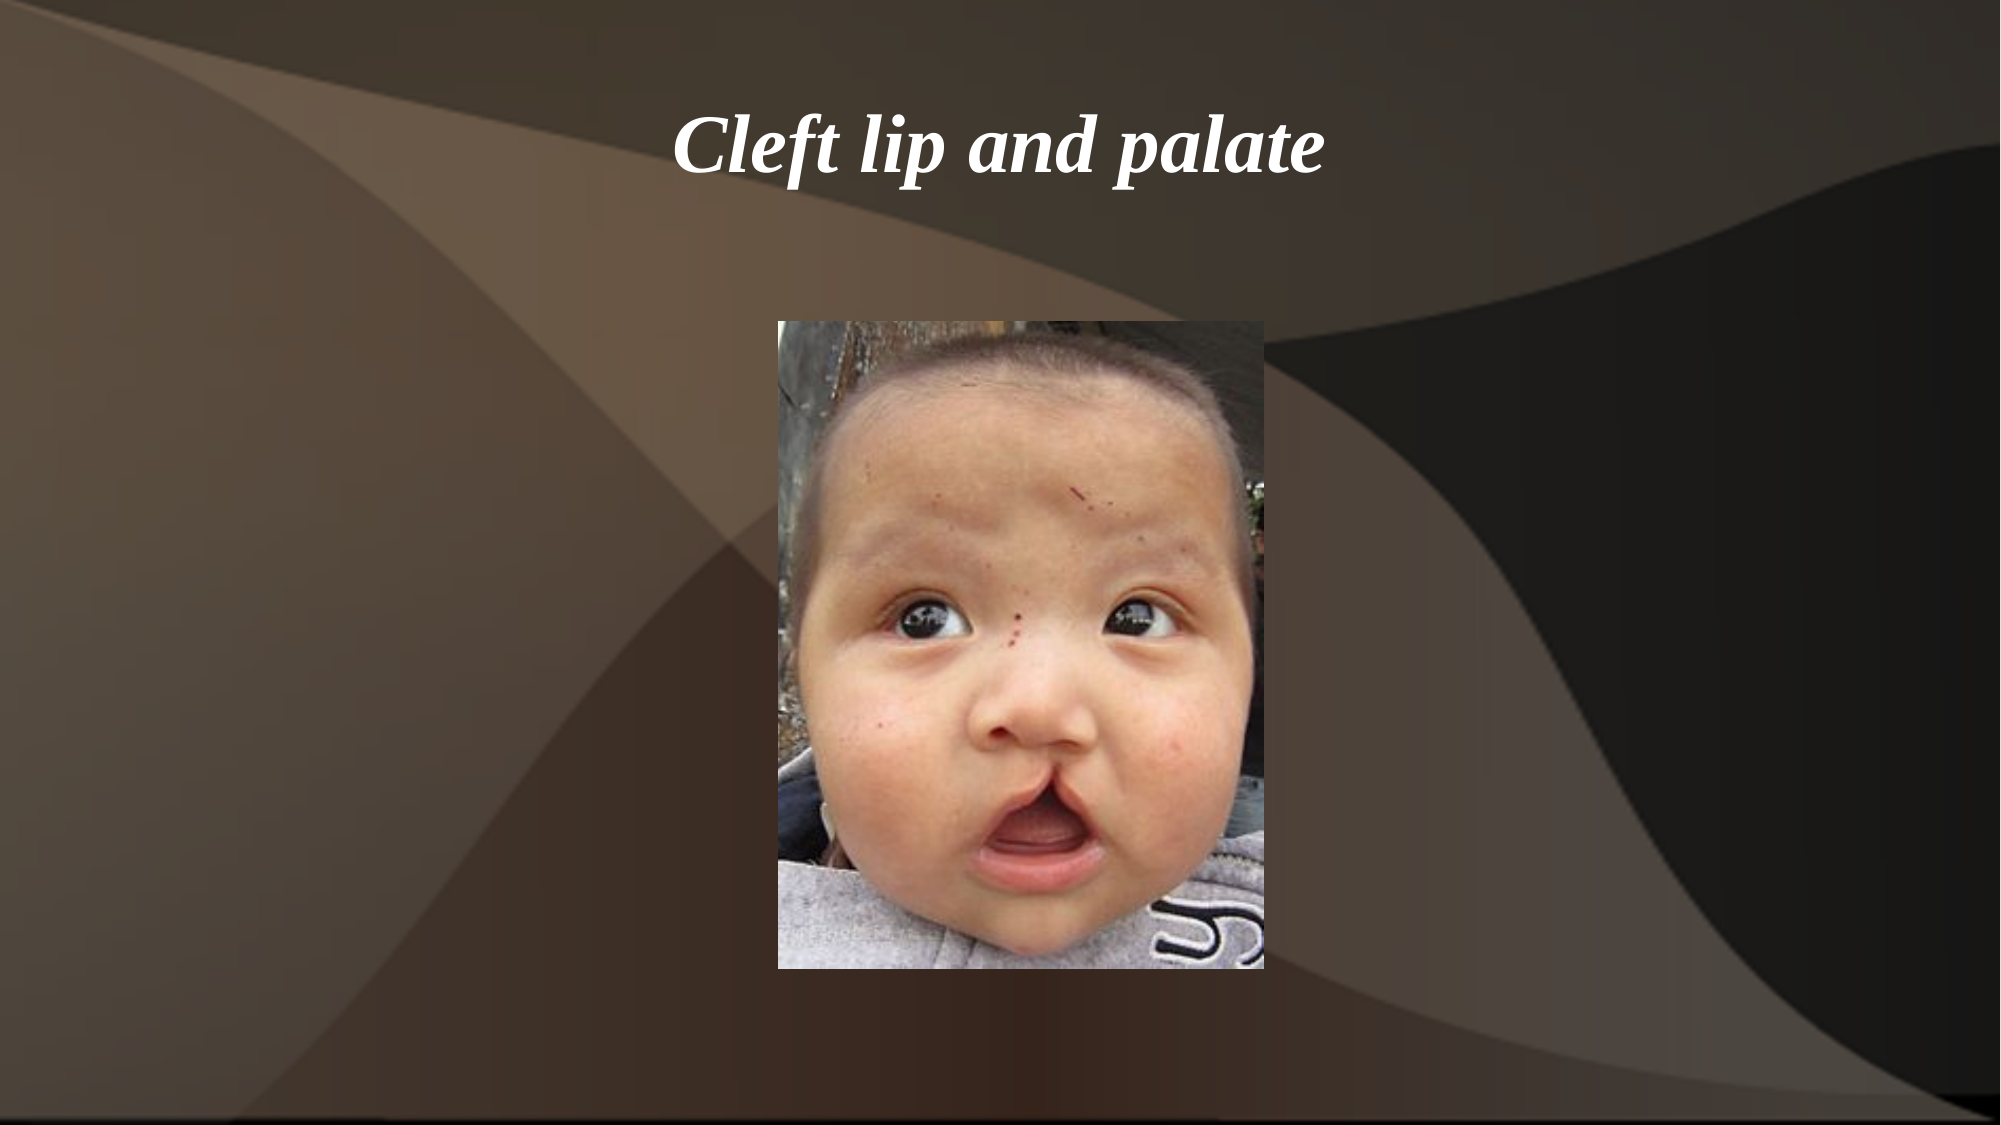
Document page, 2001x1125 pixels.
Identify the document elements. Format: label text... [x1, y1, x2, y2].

picture [778, 321, 1264, 969]
title Cleft lip and palate [99, 44, 1900, 233]
